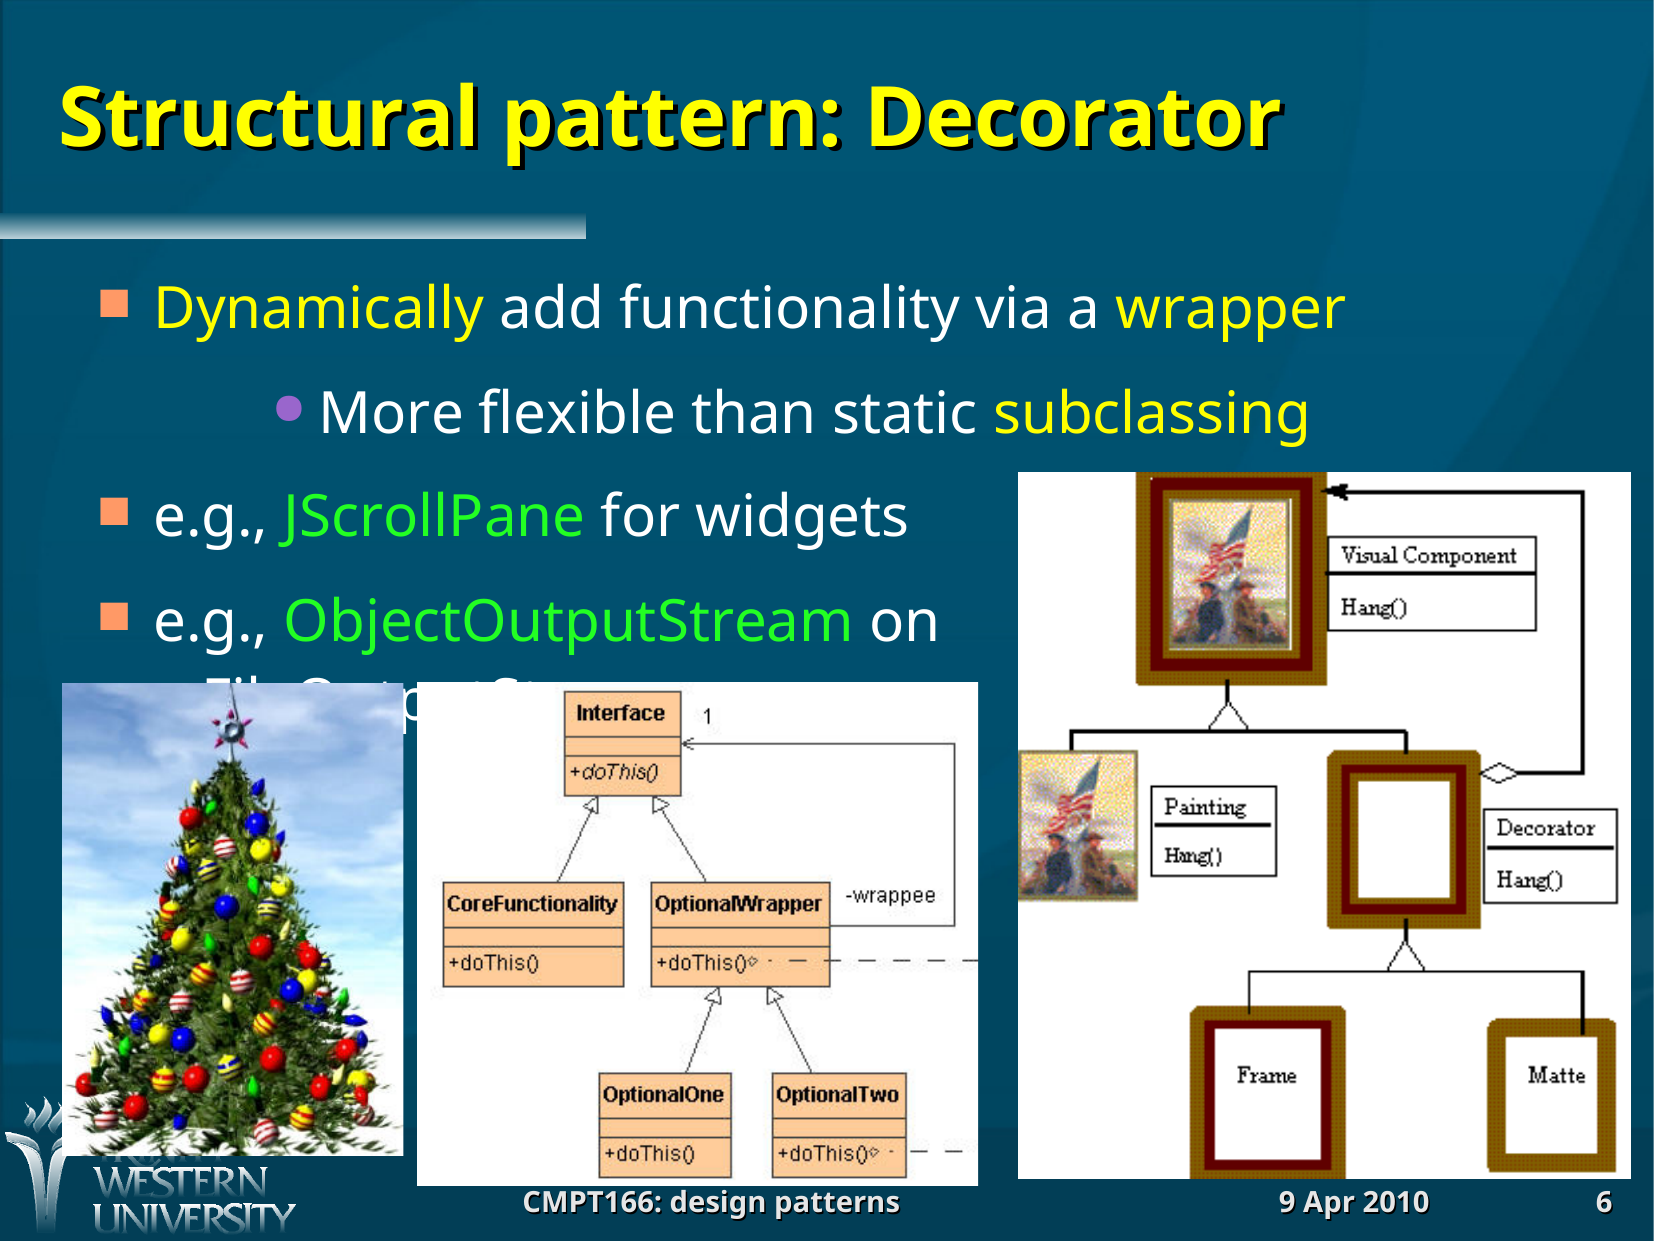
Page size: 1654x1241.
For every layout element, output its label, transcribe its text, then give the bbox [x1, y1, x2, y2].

picture [38, 1227, 54, 1232]
picture [417, 682, 978, 1185]
picture [62, 682, 404, 1156]
title Structural pattern: Decorator [59, 27, 1548, 201]
picture [1019, 473, 1654, 1178]
list Dynamically add functionality via a wrapper More flexible than static subclassing e.g., JScrollPane for widgets e.g., ObjectOutputStream on a FileOutputStream [82, 266, 1571, 681]
